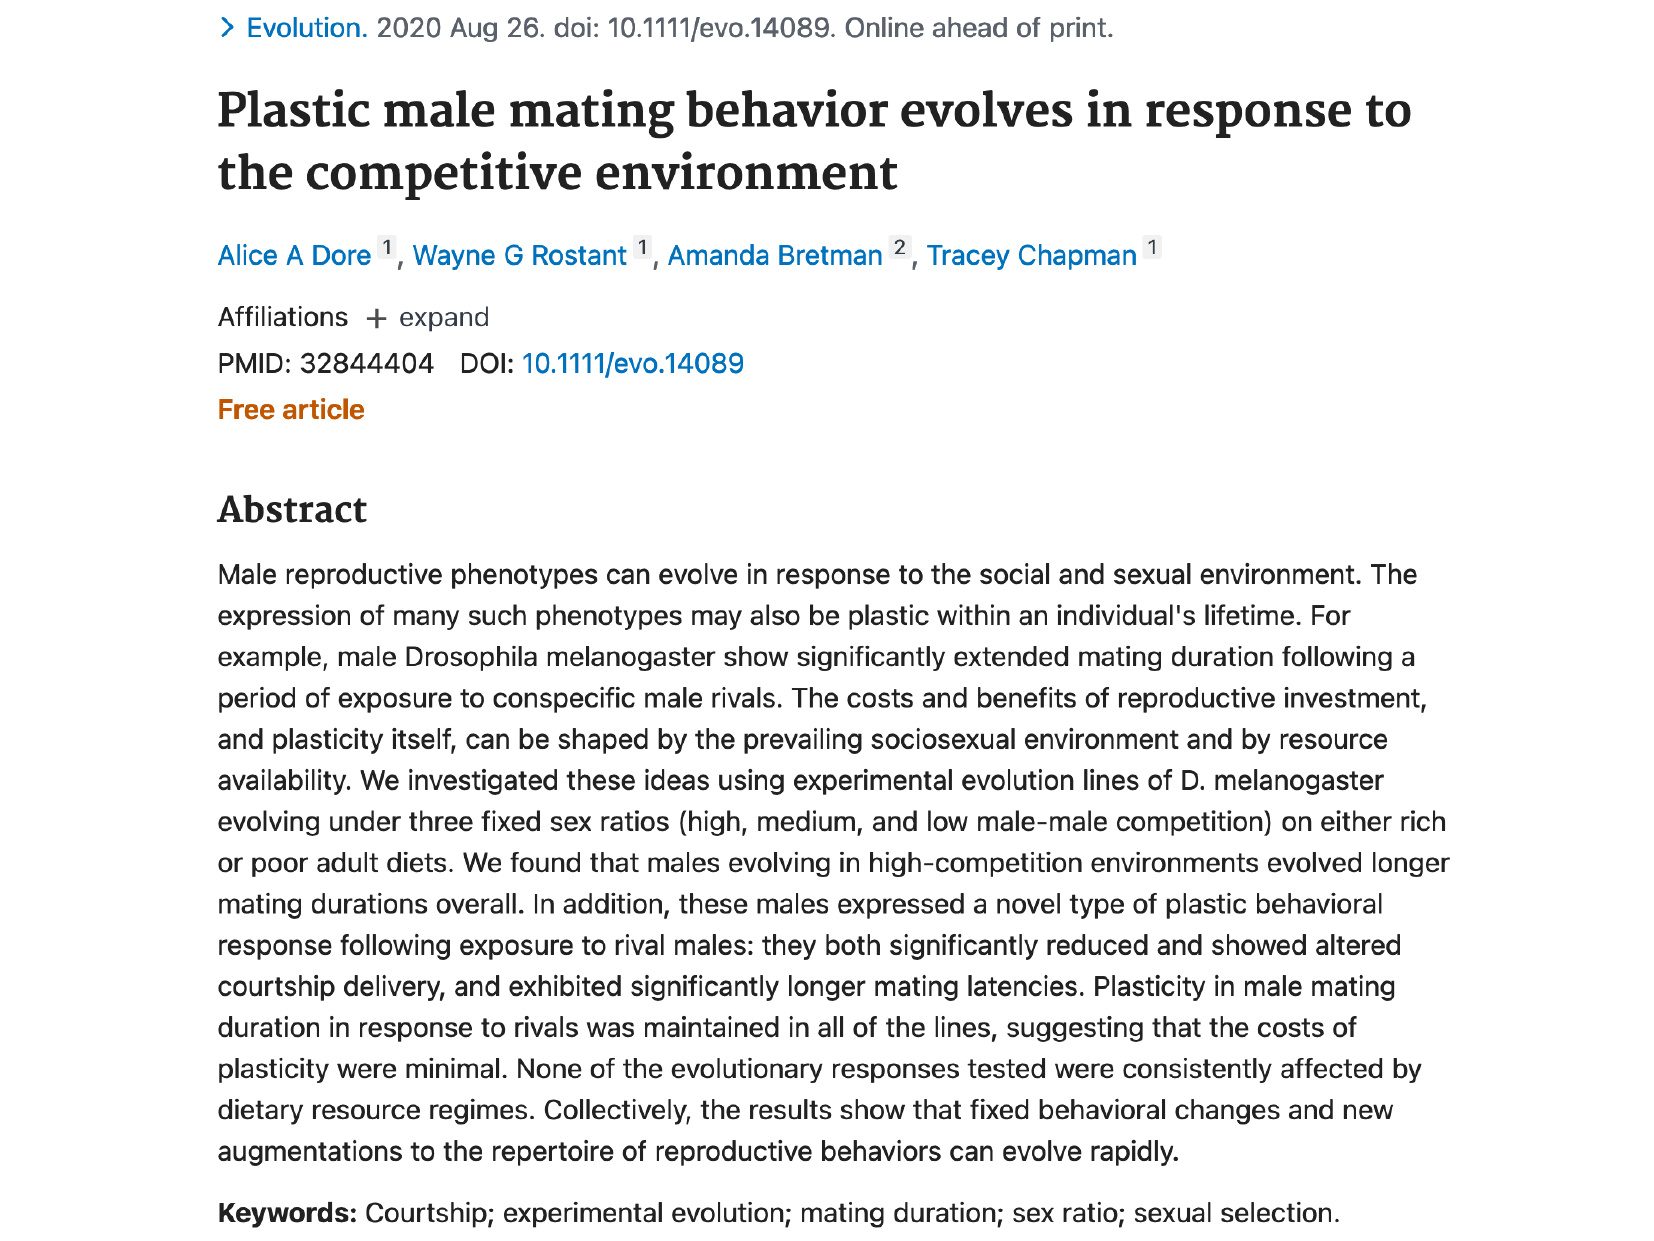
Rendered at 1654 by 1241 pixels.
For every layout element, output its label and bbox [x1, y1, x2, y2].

picture [203, 5, 1470, 1241]
